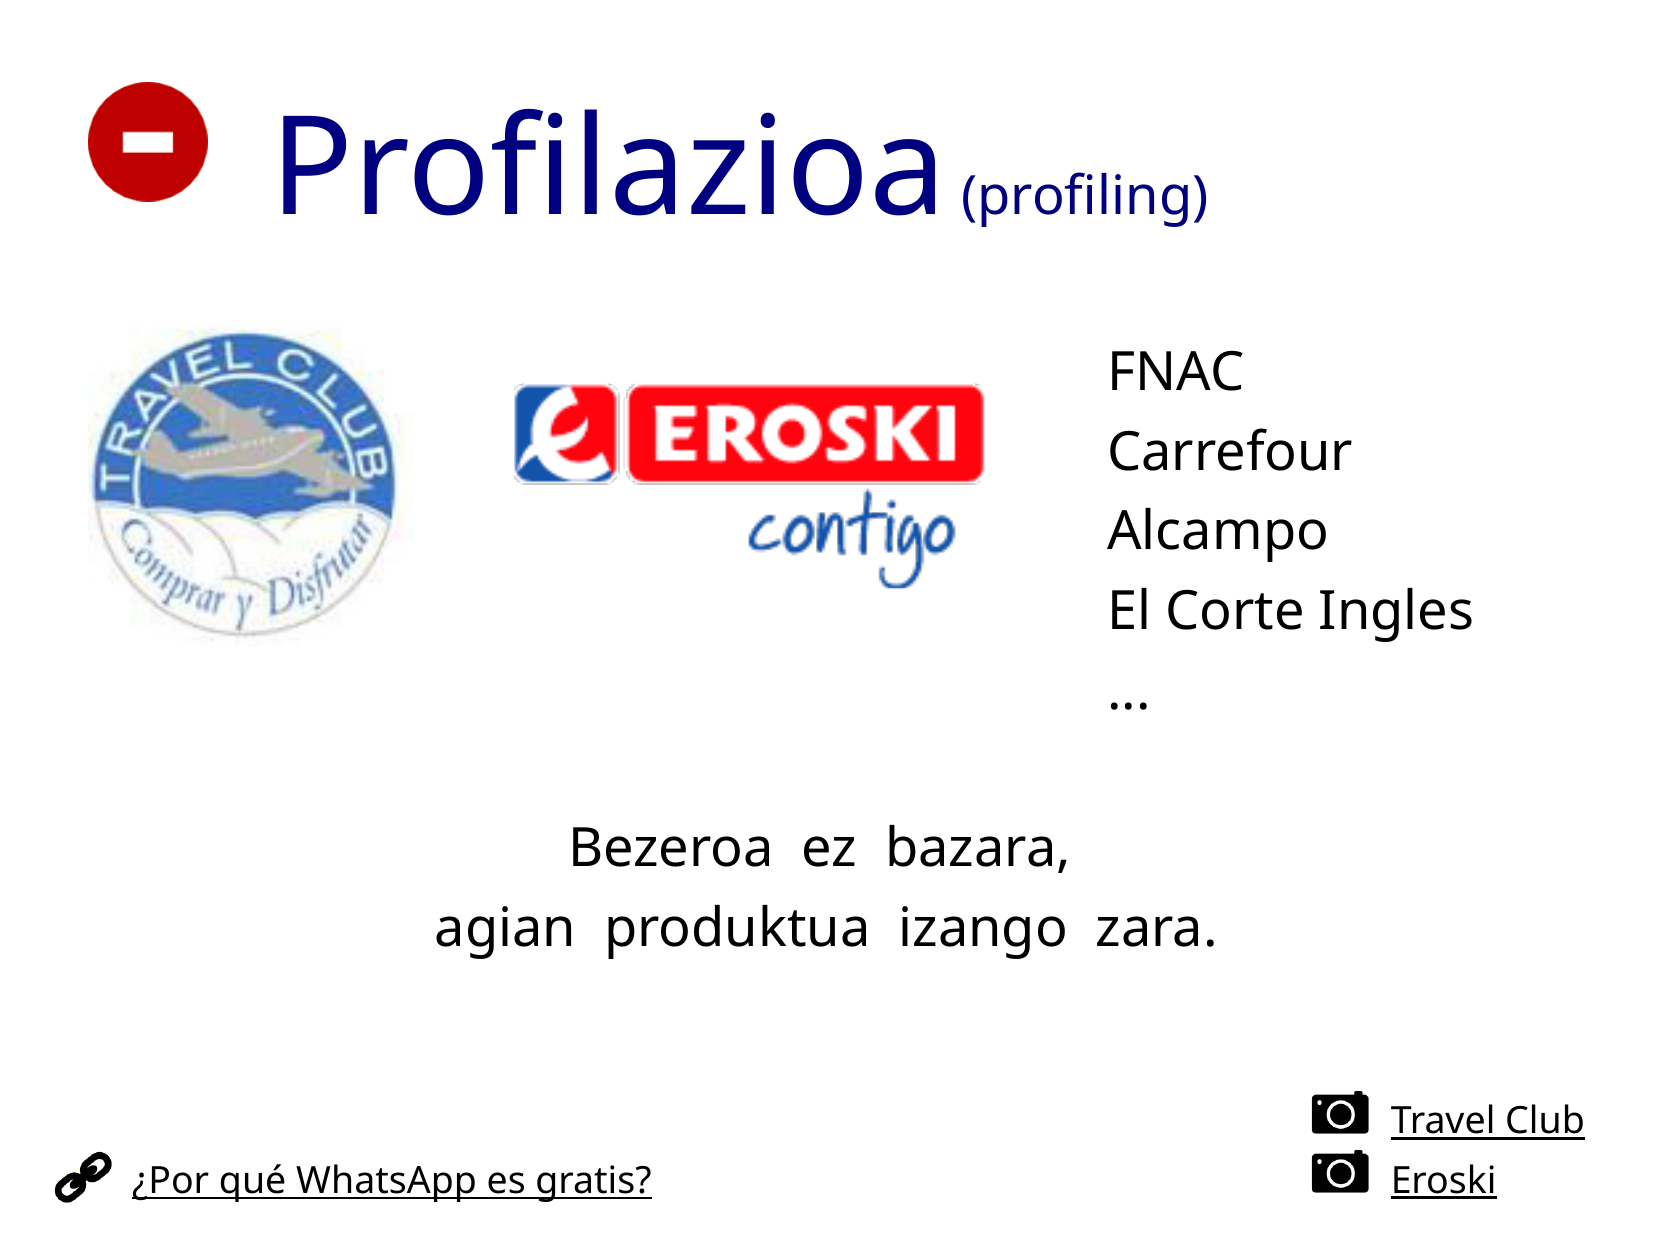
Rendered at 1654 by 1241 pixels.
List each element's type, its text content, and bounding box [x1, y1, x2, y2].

text_box Travel Club [1376, 1086, 1594, 1144]
picture [88, 82, 208, 202]
text_box Profilazioa (profiling) [255, 59, 1395, 237]
text_box Eroski [1376, 1145, 1510, 1203]
text_box Bezeroa ez bazara, agian produktua izango zara. [0, 800, 1654, 944]
picture [53, 1150, 113, 1204]
picture [88, 324, 414, 648]
text_box FNAC Carrefour Alcampo El Corte Ingles ... [1092, 324, 1595, 668]
picture [1310, 1089, 1370, 1135]
text_box ¿Por qué WhatsApp es gratis? [117, 1146, 647, 1204]
picture [1310, 1148, 1370, 1194]
picture [513, 383, 987, 592]
